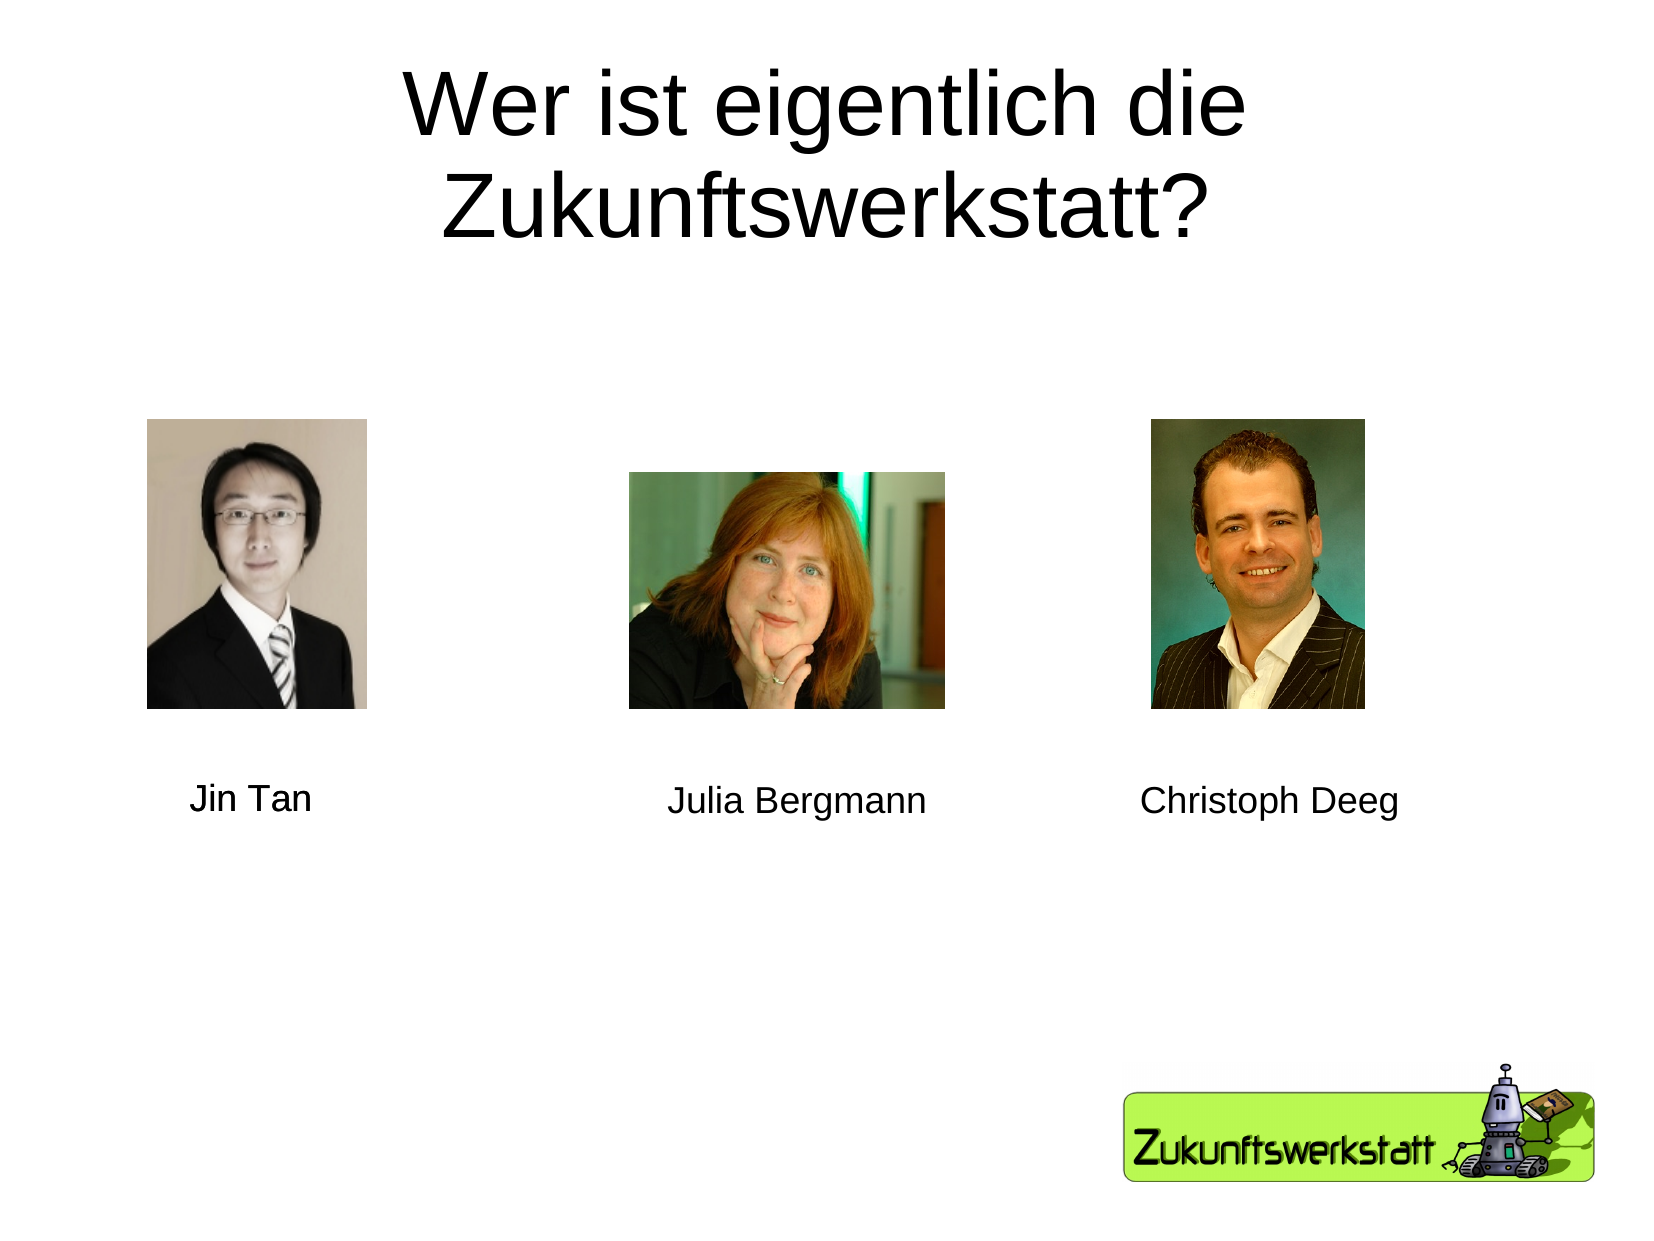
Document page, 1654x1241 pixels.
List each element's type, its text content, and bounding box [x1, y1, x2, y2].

text_box Wer ist eigentlich die Zukunftswerkstatt? [82, 49, 1571, 257]
picture [1122, 1062, 1595, 1182]
text_box Jin Tan [147, 767, 355, 825]
picture [629, 472, 945, 709]
text_box Christoph Deeg [1092, 769, 1447, 827]
picture [1151, 419, 1365, 709]
text_box Julia Bergmann [620, 769, 975, 827]
picture [147, 419, 367, 709]
